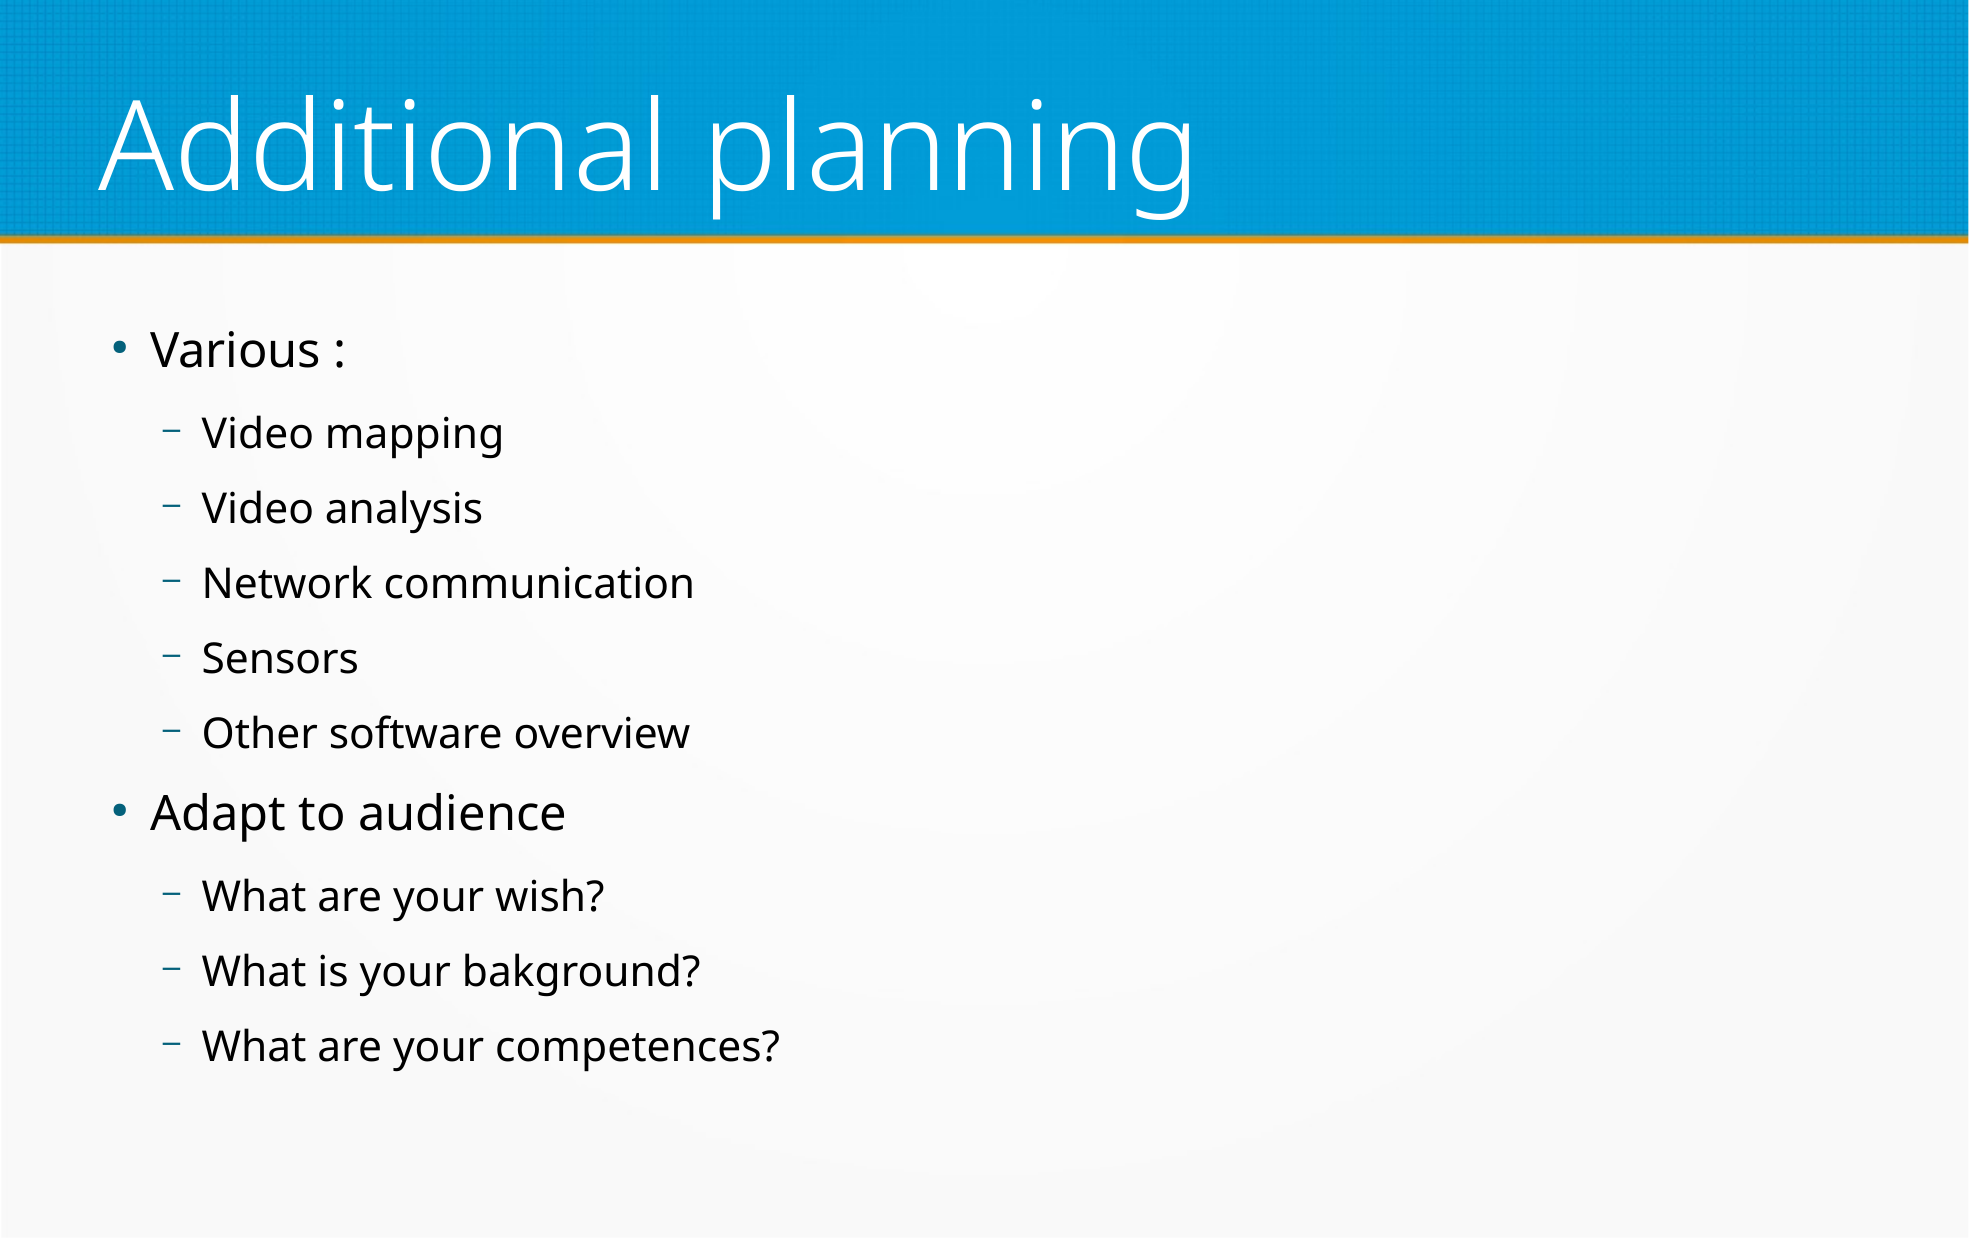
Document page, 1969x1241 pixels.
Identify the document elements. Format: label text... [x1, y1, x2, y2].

title Additional planning [98, 19, 1870, 227]
list Various : Video mapping Video analysis Network communication Sensors Other software overview Adapt to audience What are your wish? What is your bakground? What are your competences? [98, 315, 1861, 1081]
picture [0, 233, 1969, 1241]
